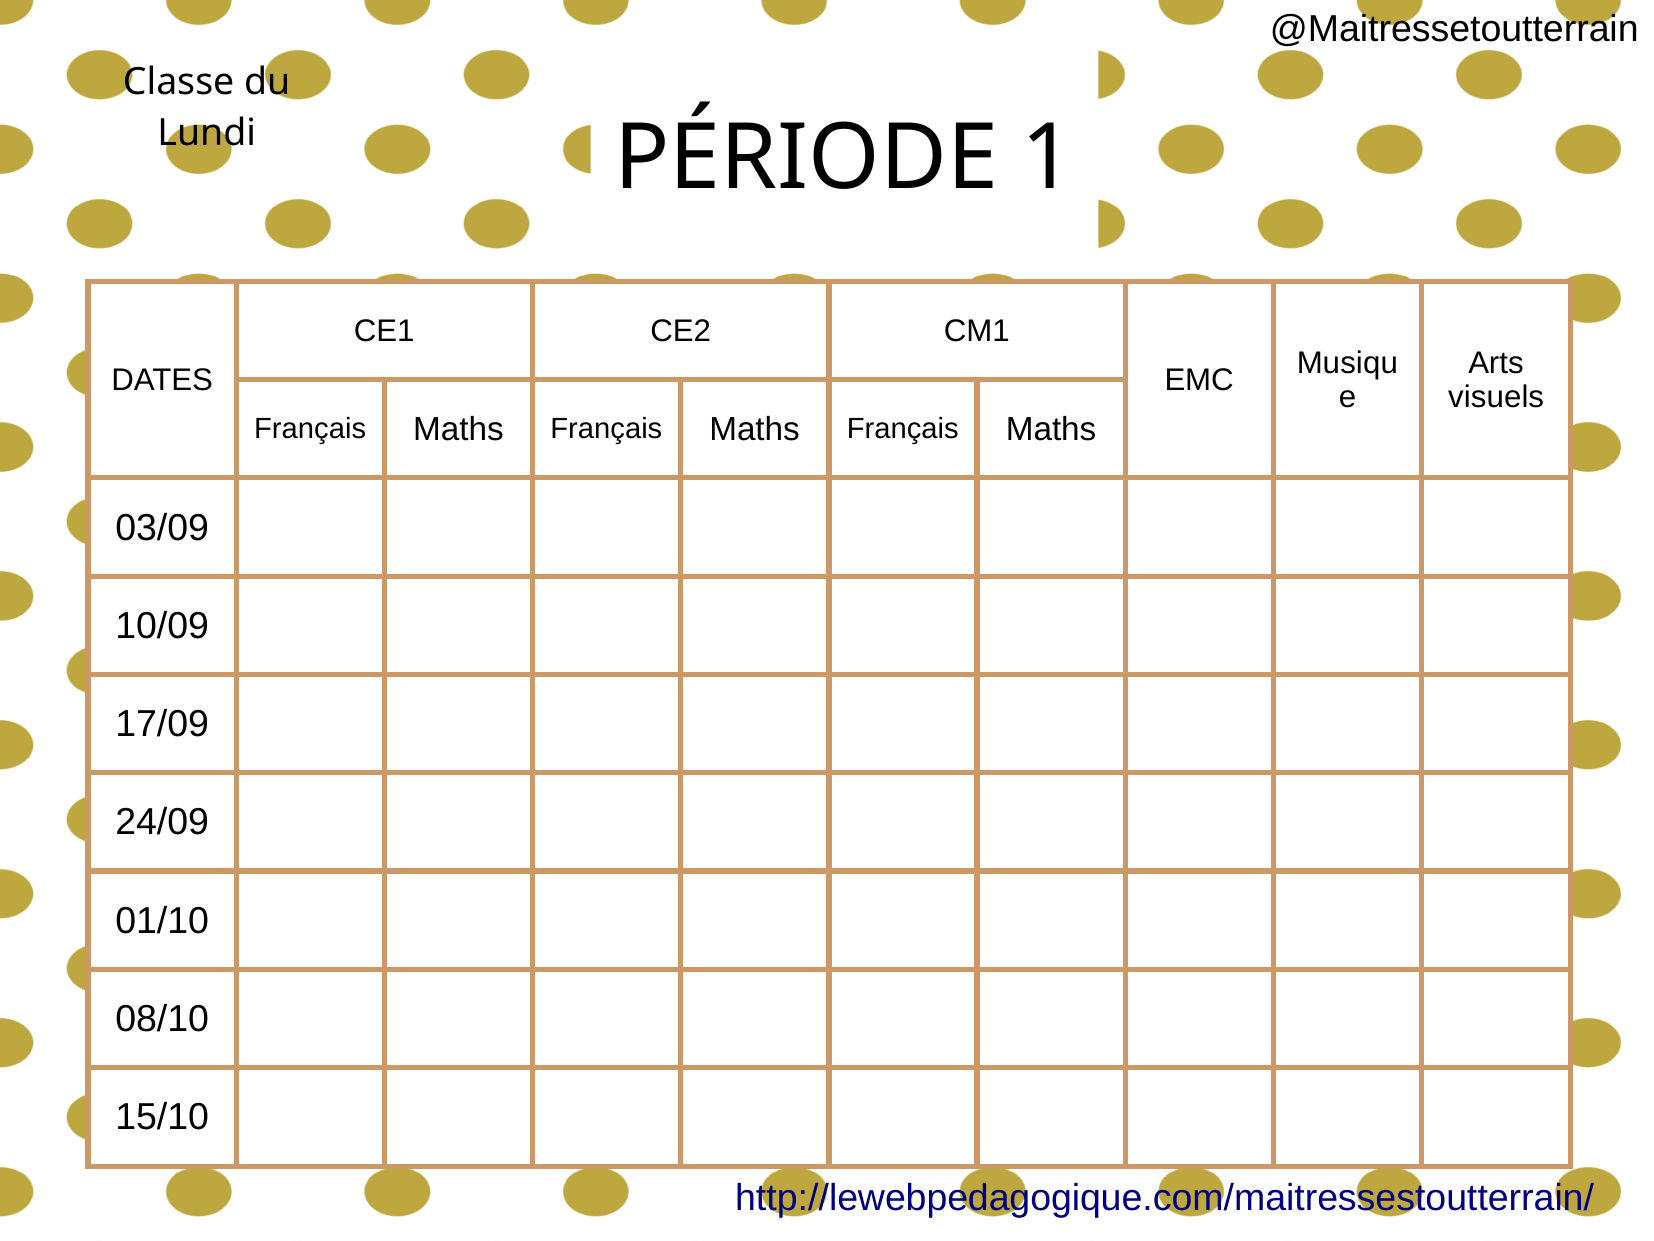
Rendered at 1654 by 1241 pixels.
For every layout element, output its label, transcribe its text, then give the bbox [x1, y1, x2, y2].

table_cell [387, 480, 530, 574]
table_cell [387, 579, 530, 672]
text_box @Maitressetoutterrain [1181, 0, 1654, 57]
table_cell [683, 1070, 826, 1164]
table_cell 01/10 [91, 874, 234, 967]
table_cell [1276, 972, 1419, 1065]
table_cell [980, 775, 1123, 868]
table_cell [387, 775, 530, 868]
table_cell [1424, 775, 1568, 868]
table_cell [832, 677, 974, 770]
table_cell [535, 677, 678, 770]
table_cell [535, 874, 678, 967]
table_cell [832, 480, 974, 574]
table_cell [535, 1070, 678, 1164]
table_cell [980, 480, 1123, 574]
table_cell [1424, 1070, 1568, 1164]
table_cell [239, 972, 382, 1065]
table_cell 24/09 [91, 775, 234, 868]
table_header DATES [91, 284, 234, 475]
table_header CM1 [832, 284, 1123, 377]
text_box Classe du Lundi [59, 47, 355, 157]
table_cell [239, 677, 382, 770]
table_cell [1276, 480, 1419, 574]
table_cell [980, 972, 1123, 1065]
table_cell [1128, 677, 1271, 770]
table_cell Français [239, 382, 382, 475]
title PÉRIODE 1 [590, 49, 1099, 257]
table_header Arts visuels [1424, 284, 1568, 475]
table_cell [683, 579, 826, 672]
table_cell [683, 874, 826, 967]
table_header Musique [1276, 284, 1419, 475]
table_cell Français [832, 382, 974, 475]
table_cell [1128, 972, 1271, 1065]
table_cell [1424, 874, 1568, 967]
table_cell [387, 972, 530, 1065]
table_cell [1276, 579, 1419, 672]
table_cell [1424, 480, 1568, 574]
table_header CE1 [239, 284, 530, 377]
table_cell [1128, 480, 1271, 574]
table_cell [535, 972, 678, 1065]
table_cell [1128, 1070, 1271, 1164]
table_cell [832, 579, 974, 672]
table_cell [239, 874, 382, 967]
table_cell [683, 775, 826, 868]
table_cell Maths [683, 382, 826, 475]
table_cell [387, 1070, 530, 1164]
table_cell [832, 874, 974, 967]
table_cell [980, 579, 1123, 672]
table_cell [980, 677, 1123, 770]
table_cell [832, 775, 974, 868]
table_cell [1128, 874, 1271, 967]
table_cell [980, 1070, 1123, 1164]
table_cell [1276, 874, 1419, 967]
table_cell [683, 480, 826, 574]
table_cell [535, 480, 678, 574]
table_cell [1276, 775, 1419, 868]
table_cell [535, 775, 678, 868]
table_cell [387, 677, 530, 770]
table_cell [1424, 677, 1568, 770]
table_cell 08/10 [91, 972, 234, 1065]
table_cell [239, 579, 382, 672]
table_cell [1424, 579, 1568, 672]
table_cell [1276, 677, 1419, 770]
table_cell [535, 579, 678, 672]
table_cell [1424, 972, 1568, 1065]
table_cell [980, 874, 1123, 967]
table_cell [239, 480, 382, 574]
table_cell 15/10 [91, 1070, 234, 1164]
table_cell 17/09 [91, 677, 234, 770]
table_cell [1276, 1070, 1419, 1164]
table_cell [1128, 775, 1271, 868]
table_cell [387, 874, 530, 967]
table_cell [683, 677, 826, 770]
table_cell [683, 972, 826, 1065]
table_cell Maths [387, 382, 530, 475]
text_box http://lewebpedagogique.com/maitressestoutterrain/ [720, 1169, 1630, 1241]
table_cell 10/09 [91, 579, 234, 672]
table_cell [239, 1070, 382, 1164]
table_cell [832, 1070, 974, 1164]
table_header EMC [1128, 284, 1271, 475]
table_cell Français [535, 382, 678, 475]
picture [0, 0, 1654, 1241]
table_cell [1128, 579, 1271, 672]
table_cell Maths [980, 382, 1123, 475]
table_cell [239, 775, 382, 868]
table_cell [832, 972, 974, 1065]
table_header CE2 [535, 284, 826, 377]
table_cell 03/09 [91, 480, 234, 574]
